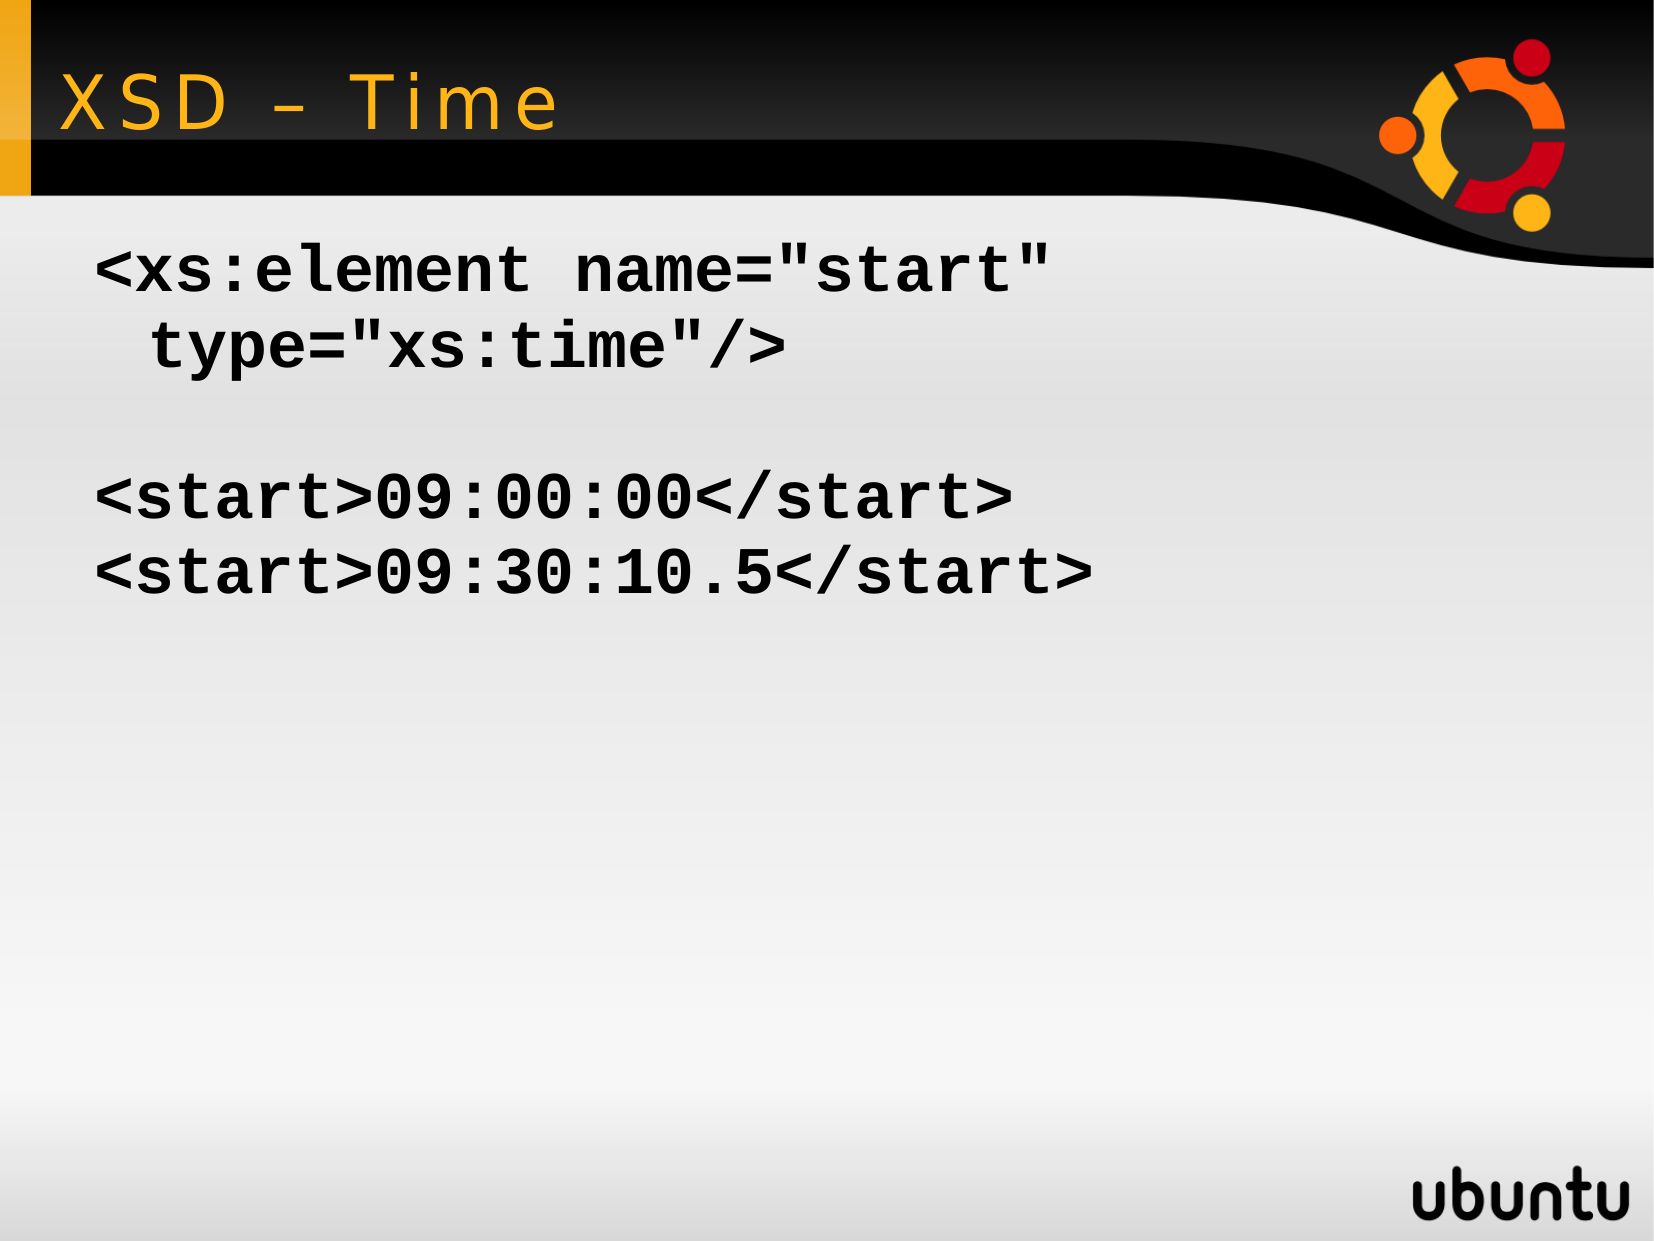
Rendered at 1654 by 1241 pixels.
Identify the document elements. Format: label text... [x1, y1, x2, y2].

picture [0, 0, 1654, 1241]
title XSD – Time [59, 29, 1270, 178]
list <xs:element name="start" type="xs:time"/> <start>09:00:00</start> <start>09:30:10.5</start> [76, 236, 1565, 1055]
